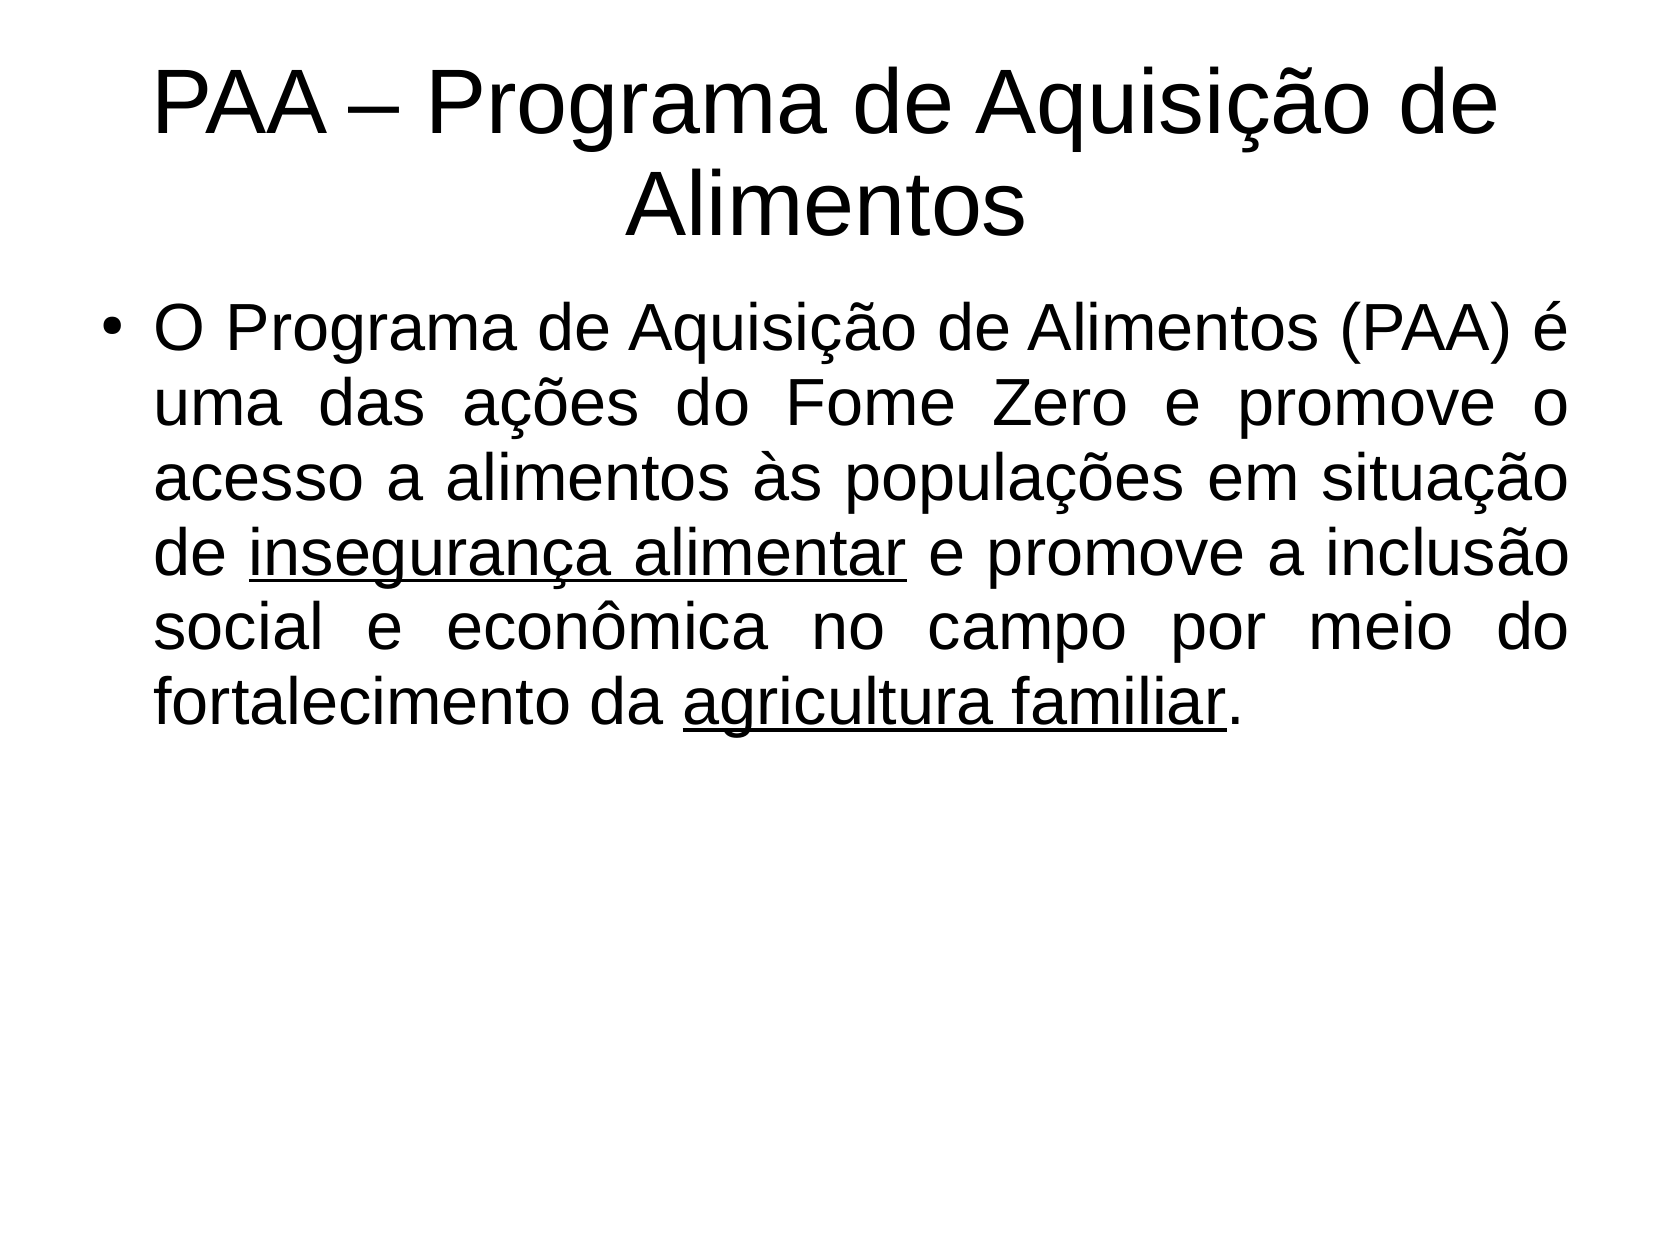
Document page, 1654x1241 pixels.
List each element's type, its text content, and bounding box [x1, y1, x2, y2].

title PAA – Programa de Aquisição de Alimentos [82, 49, 1571, 257]
list O Programa de Aquisição de Alimentos (PAA) é uma das ações do Fome Zero e promove o acesso a alimentos às populações em situação de insegurança alimentar e promove a inclusão social e econômica no campo por meio do fortalecimento da agricultura familiar. [82, 290, 1571, 1010]
